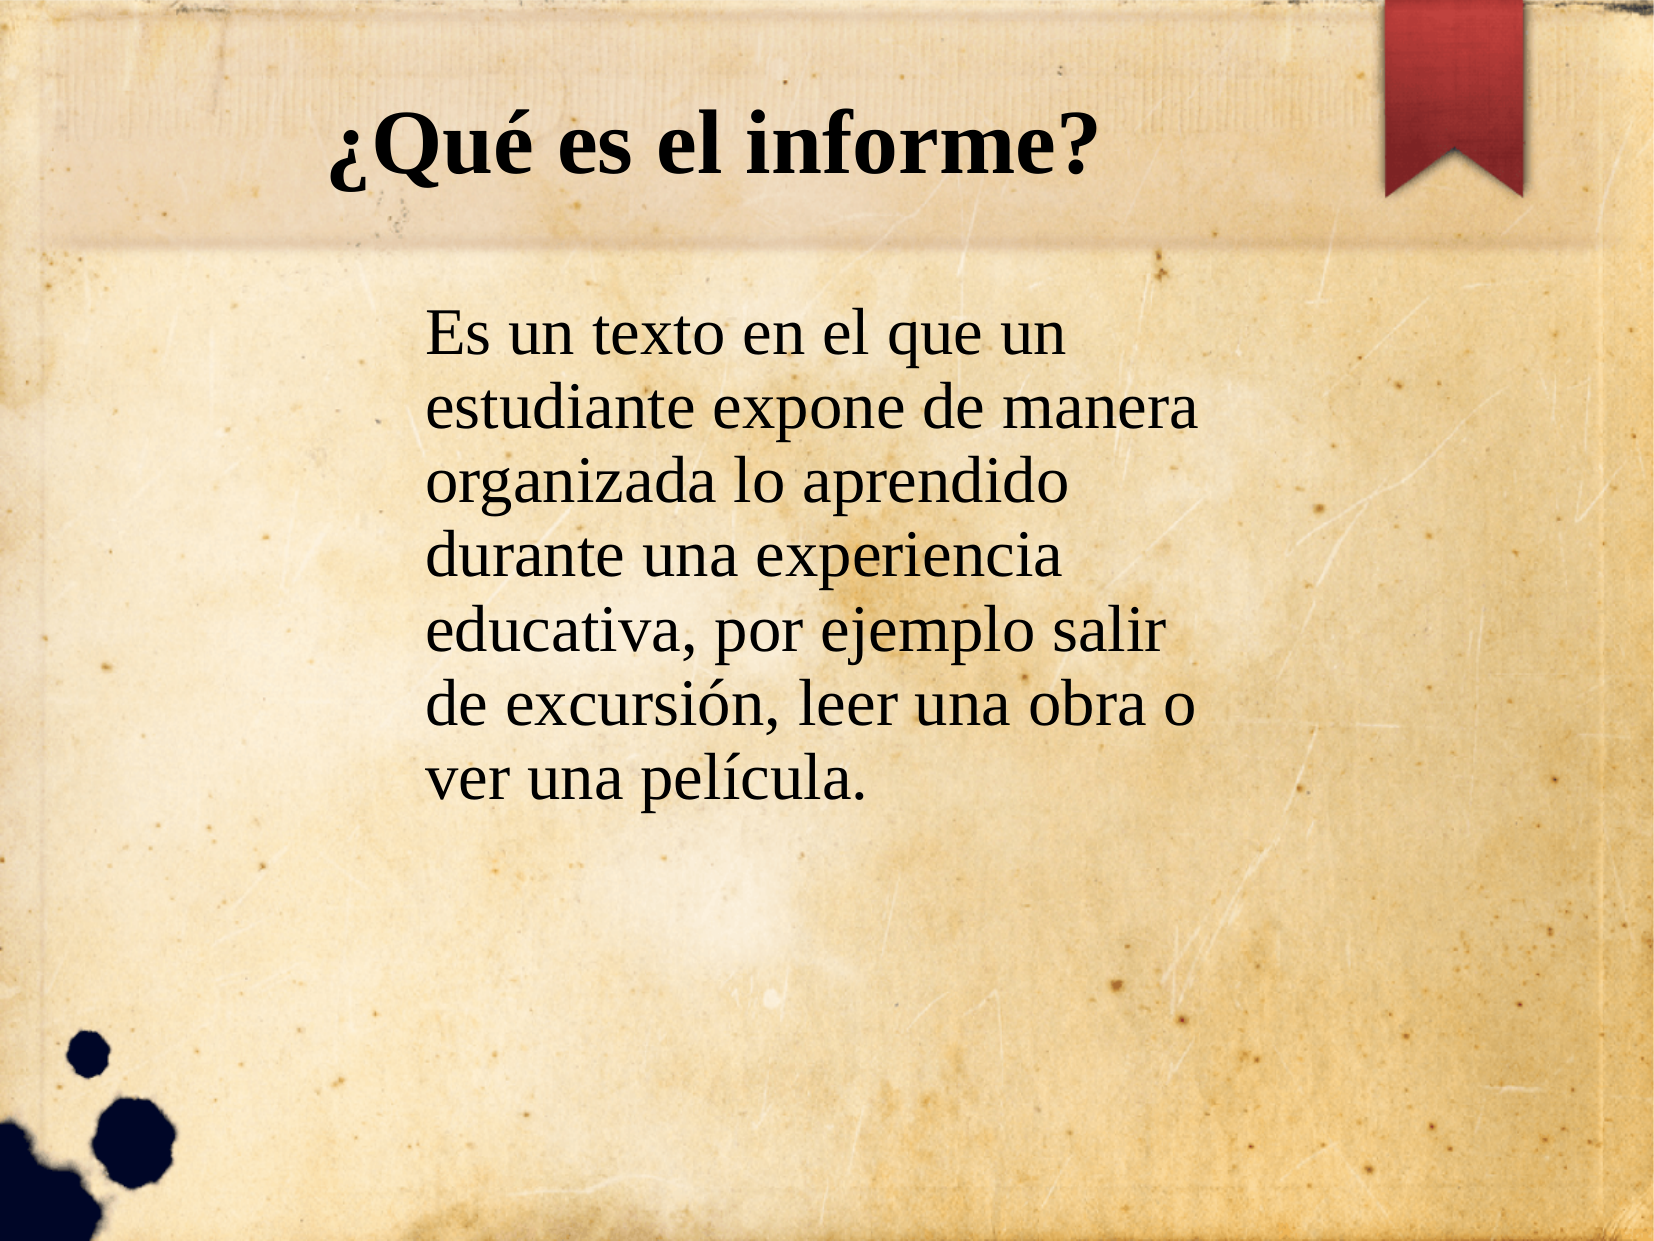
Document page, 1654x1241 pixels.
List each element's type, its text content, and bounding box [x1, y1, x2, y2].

picture [0, 0, 1654, 1241]
title ¿Qué es el informe? [82, 49, 1347, 237]
list Es un texto en el que un estudiante expone de manera organizada lo aprendido durante una experiencia educativa, por ejemplo salir de excursión, leer una obra o ver una película. [354, 295, 1241, 857]
